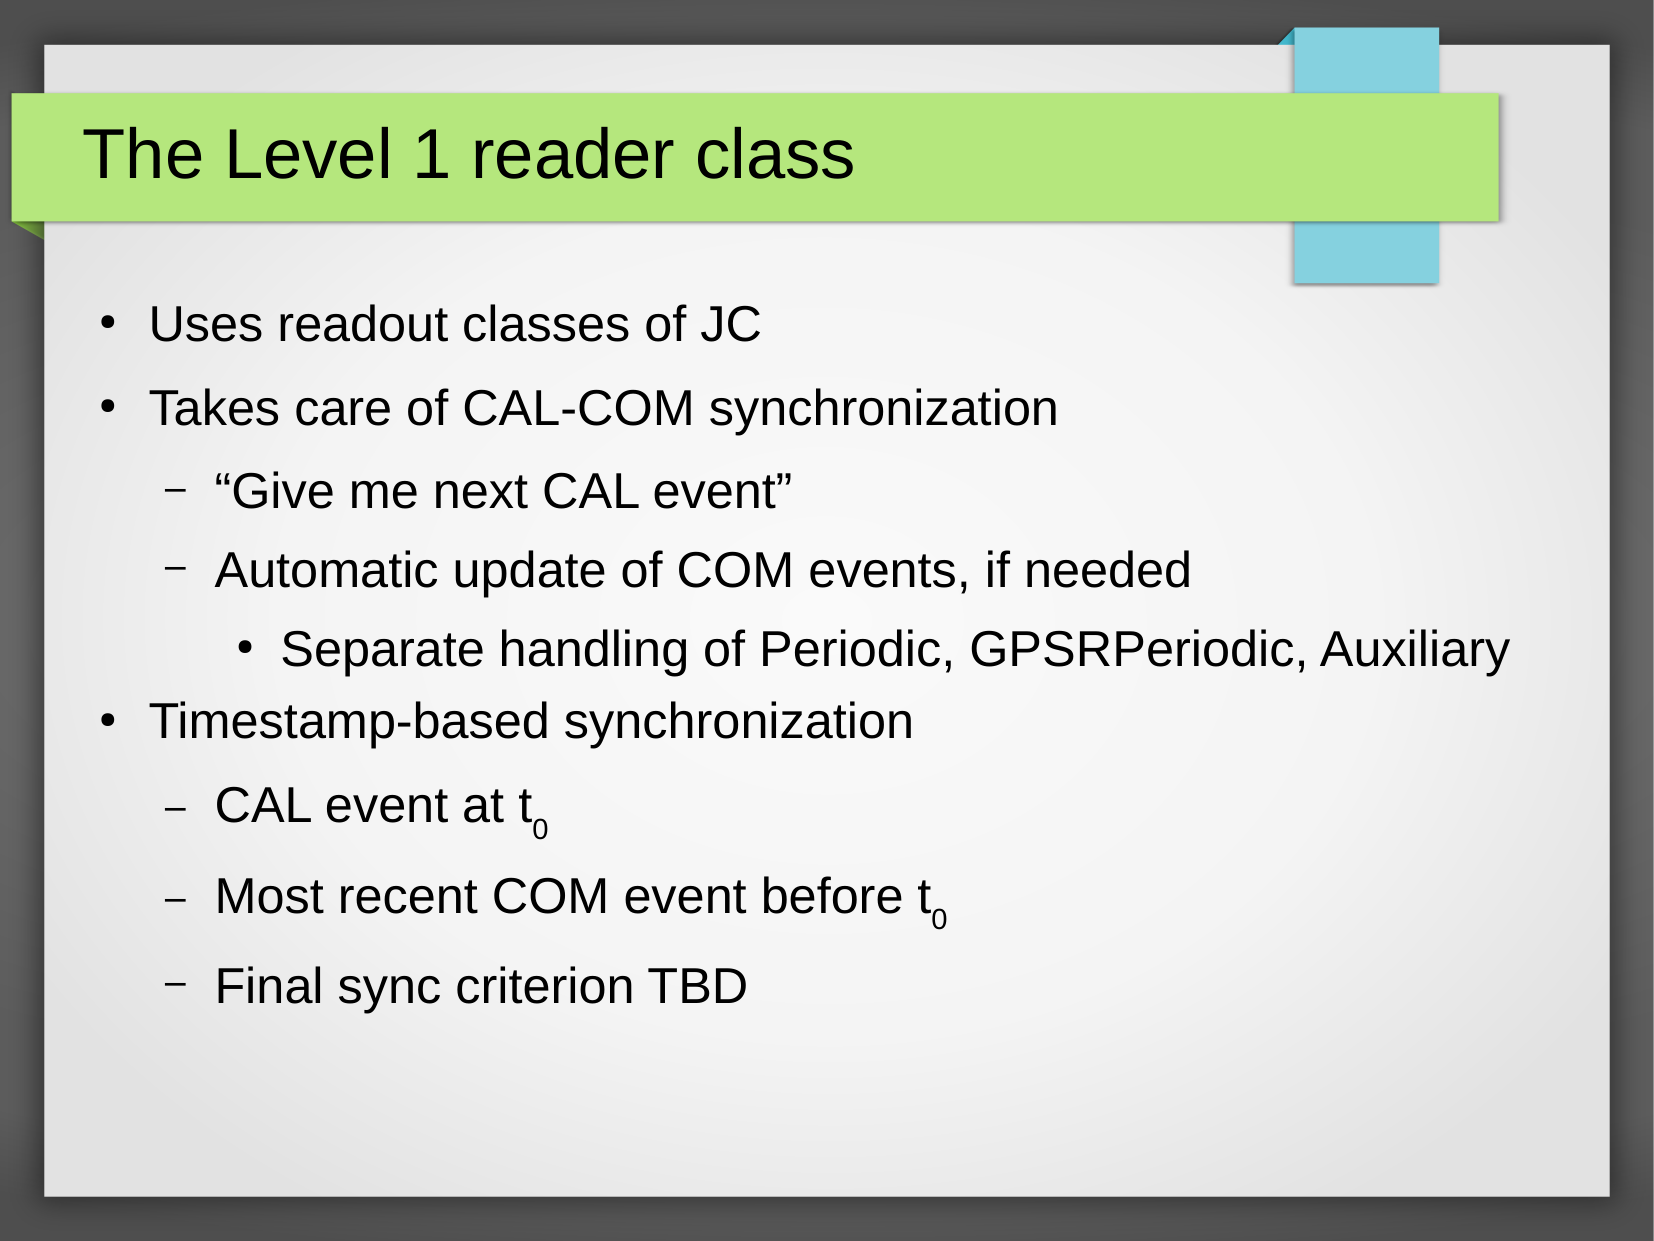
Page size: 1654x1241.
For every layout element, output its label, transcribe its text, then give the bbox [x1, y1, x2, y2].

title The Level 1 reader class [82, 94, 1264, 213]
picture [0, 0, 1654, 1241]
list Uses readout classes of JC Takes care of CAL-COM synchronization “Give me next CAL event” Automatic update of COM events, if needed Separate handling of Periodic, GPSRPeriodic, Auxiliary Timestamp-based synchronization CAL event at t0 Most recent COM event before t0 Final sync criterion TBD [82, 295, 1571, 1015]
